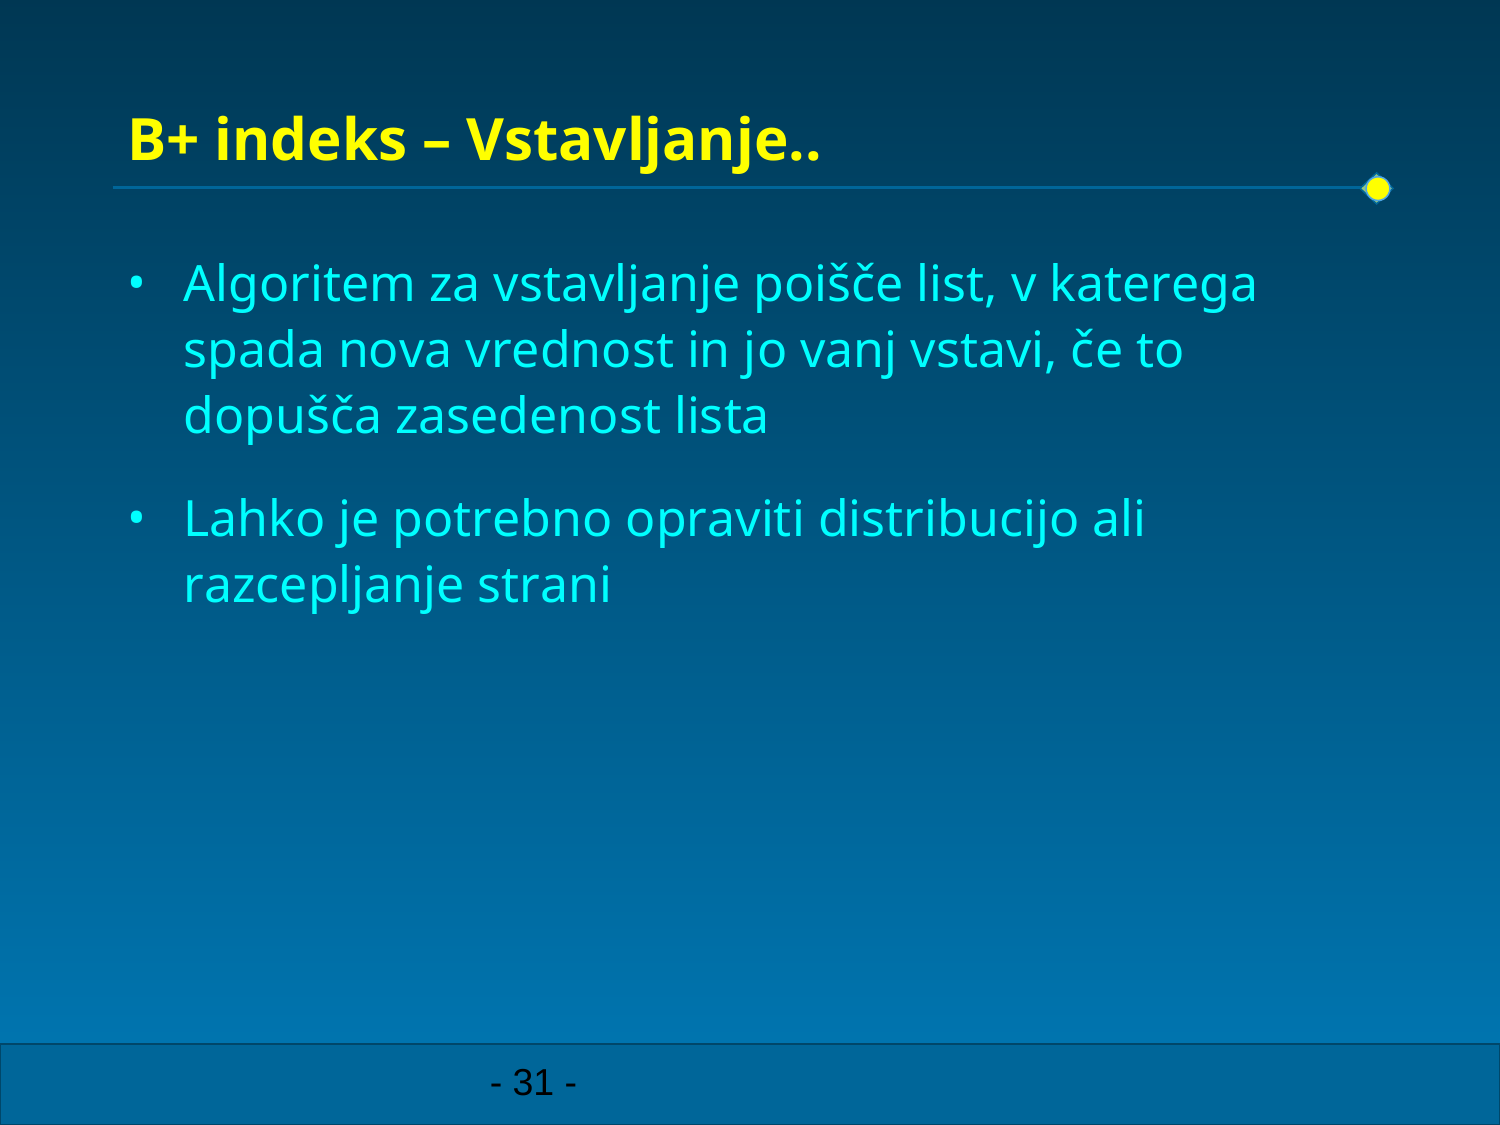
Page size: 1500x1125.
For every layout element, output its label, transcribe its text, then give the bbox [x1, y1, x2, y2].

list Algoritem za vstavljanje poišče list, v katerega spada nova vrednost in jo vanj vstavi, če to dopušča zasedenost lista Lahko je potrebno opraviti distribucijo ali razcepljanje strani [112, 237, 1388, 963]
title B+ indeks – Vstavljanje.. [112, 94, 1388, 181]
